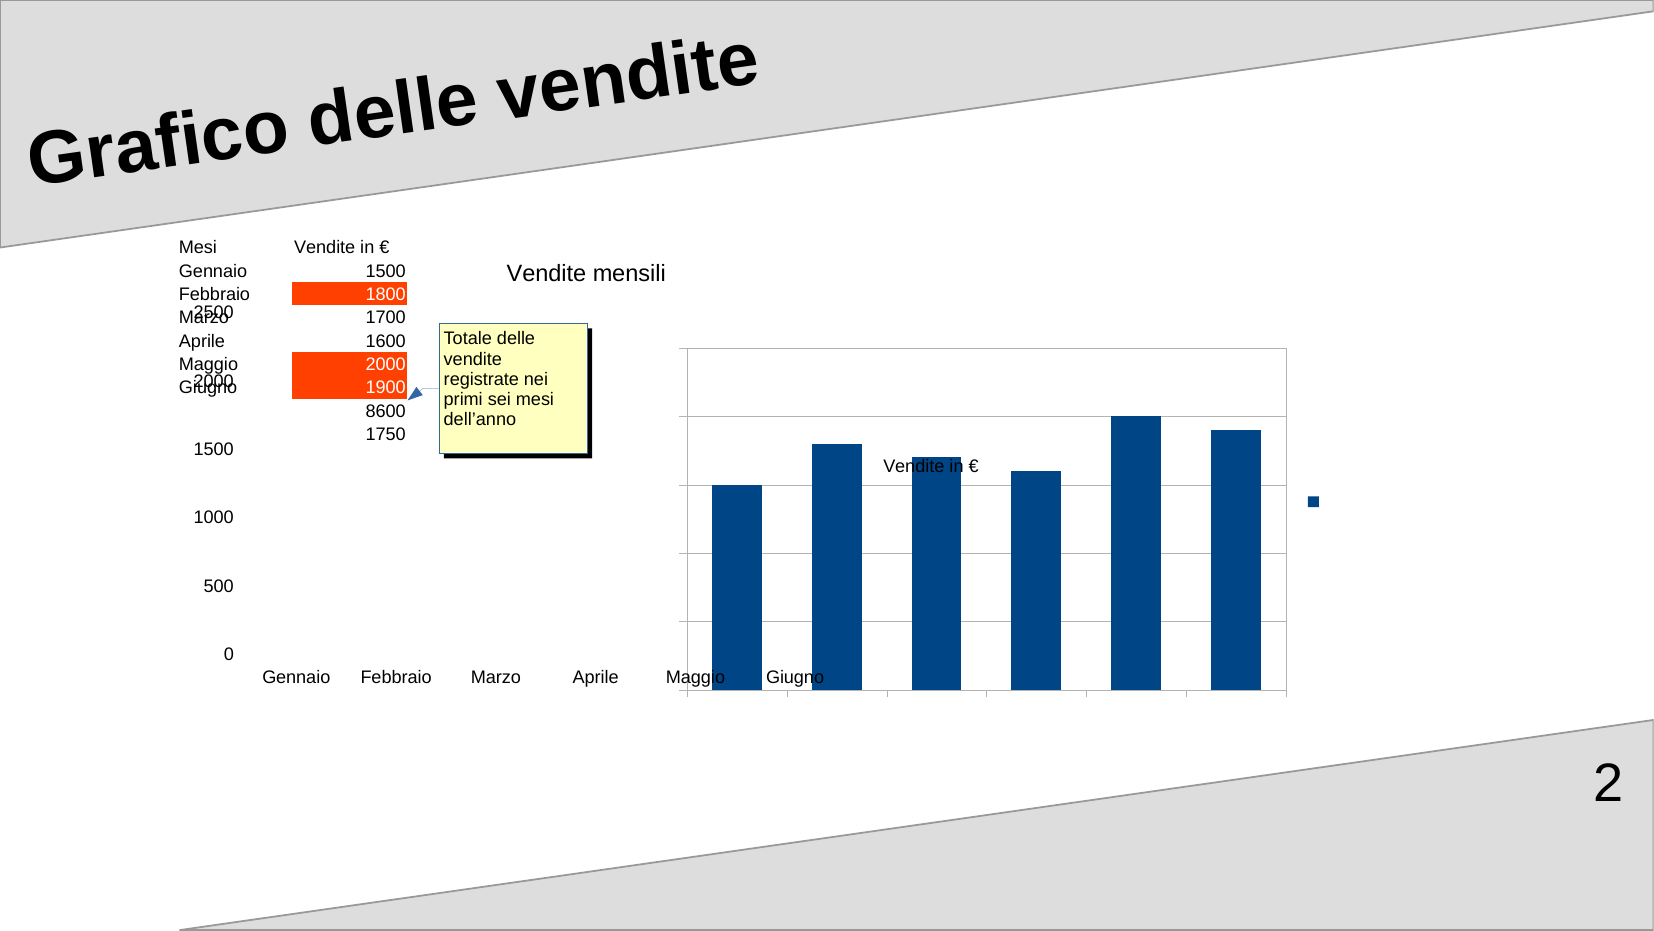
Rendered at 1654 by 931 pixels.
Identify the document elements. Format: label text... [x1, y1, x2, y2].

chart [177, 206, 1447, 747]
title Grafico delle vendite [16, 0, 1501, 239]
